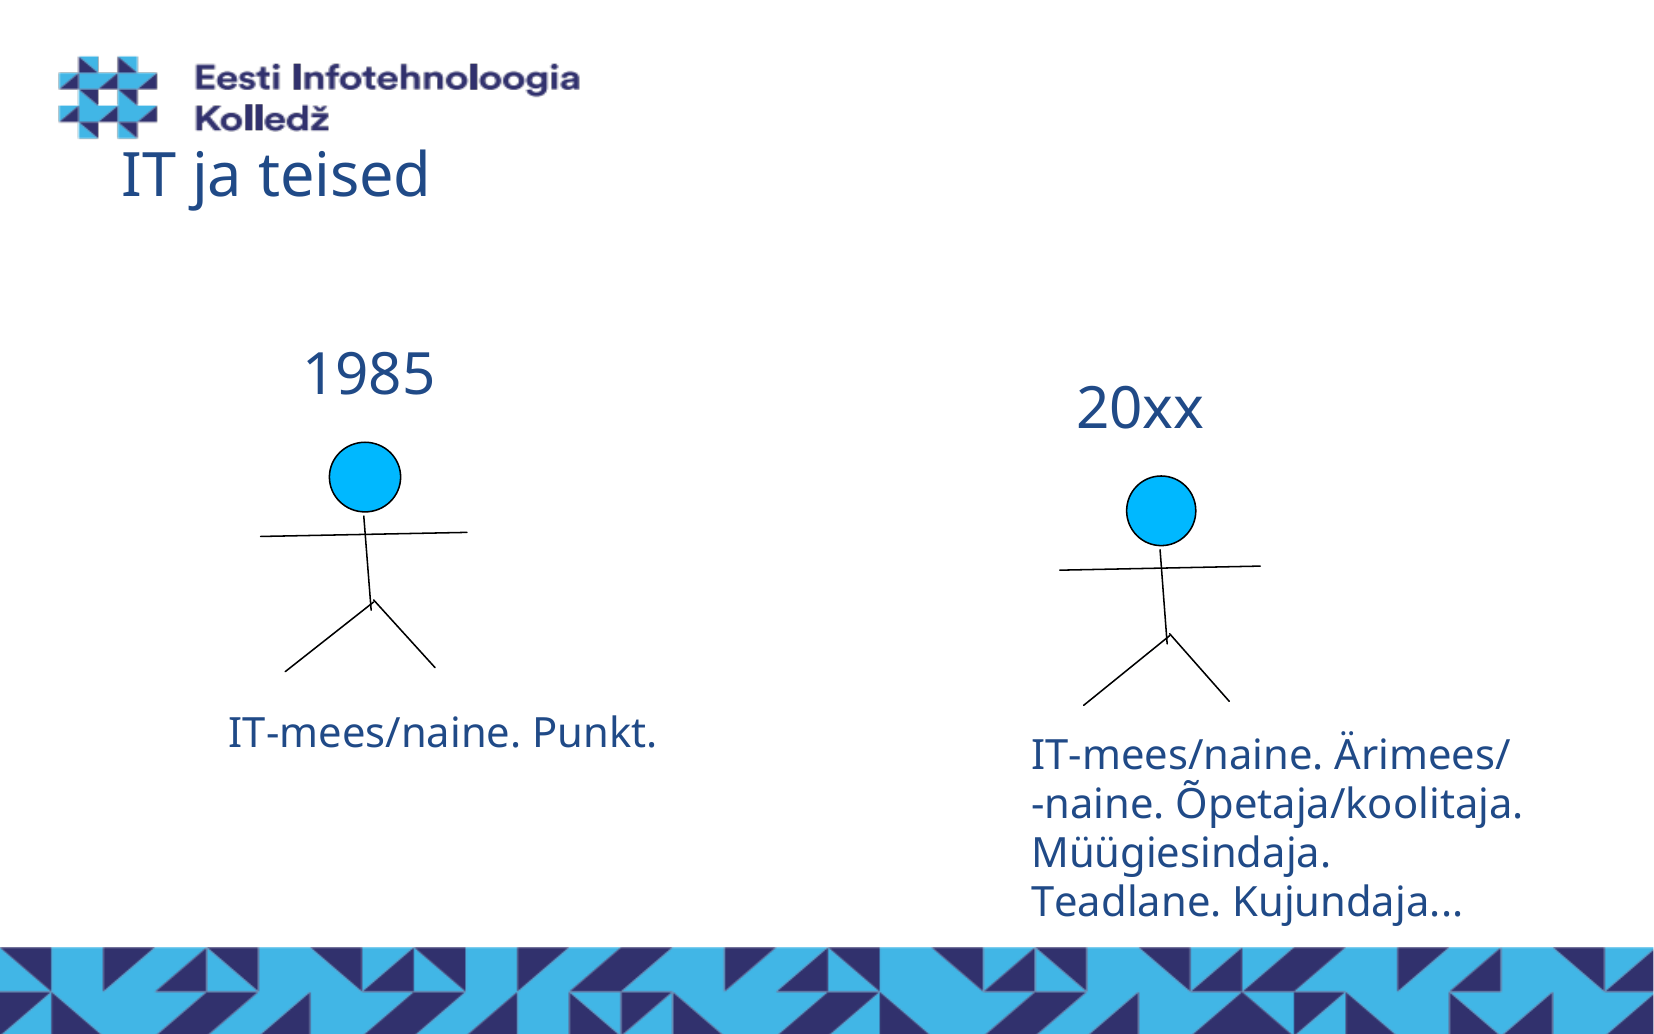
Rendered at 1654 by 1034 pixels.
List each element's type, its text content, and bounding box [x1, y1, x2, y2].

text_box [260, 516, 467, 672]
text_box [329, 442, 401, 512]
text_box [1126, 475, 1196, 546]
text_box 1985 [302, 331, 632, 400]
text_box [1059, 549, 1261, 706]
title IT ja teised [121, 85, 1534, 259]
text_box 20xx [1076, 365, 1354, 434]
text_box IT-mees/naine. Punkt. [228, 708, 898, 765]
text_box IT-mees/naine. Ärimees/ -naine. Õpetaja/koolitaja. Müügiesindaja. Teadlane. Kujundaja... [1031, 730, 1591, 976]
